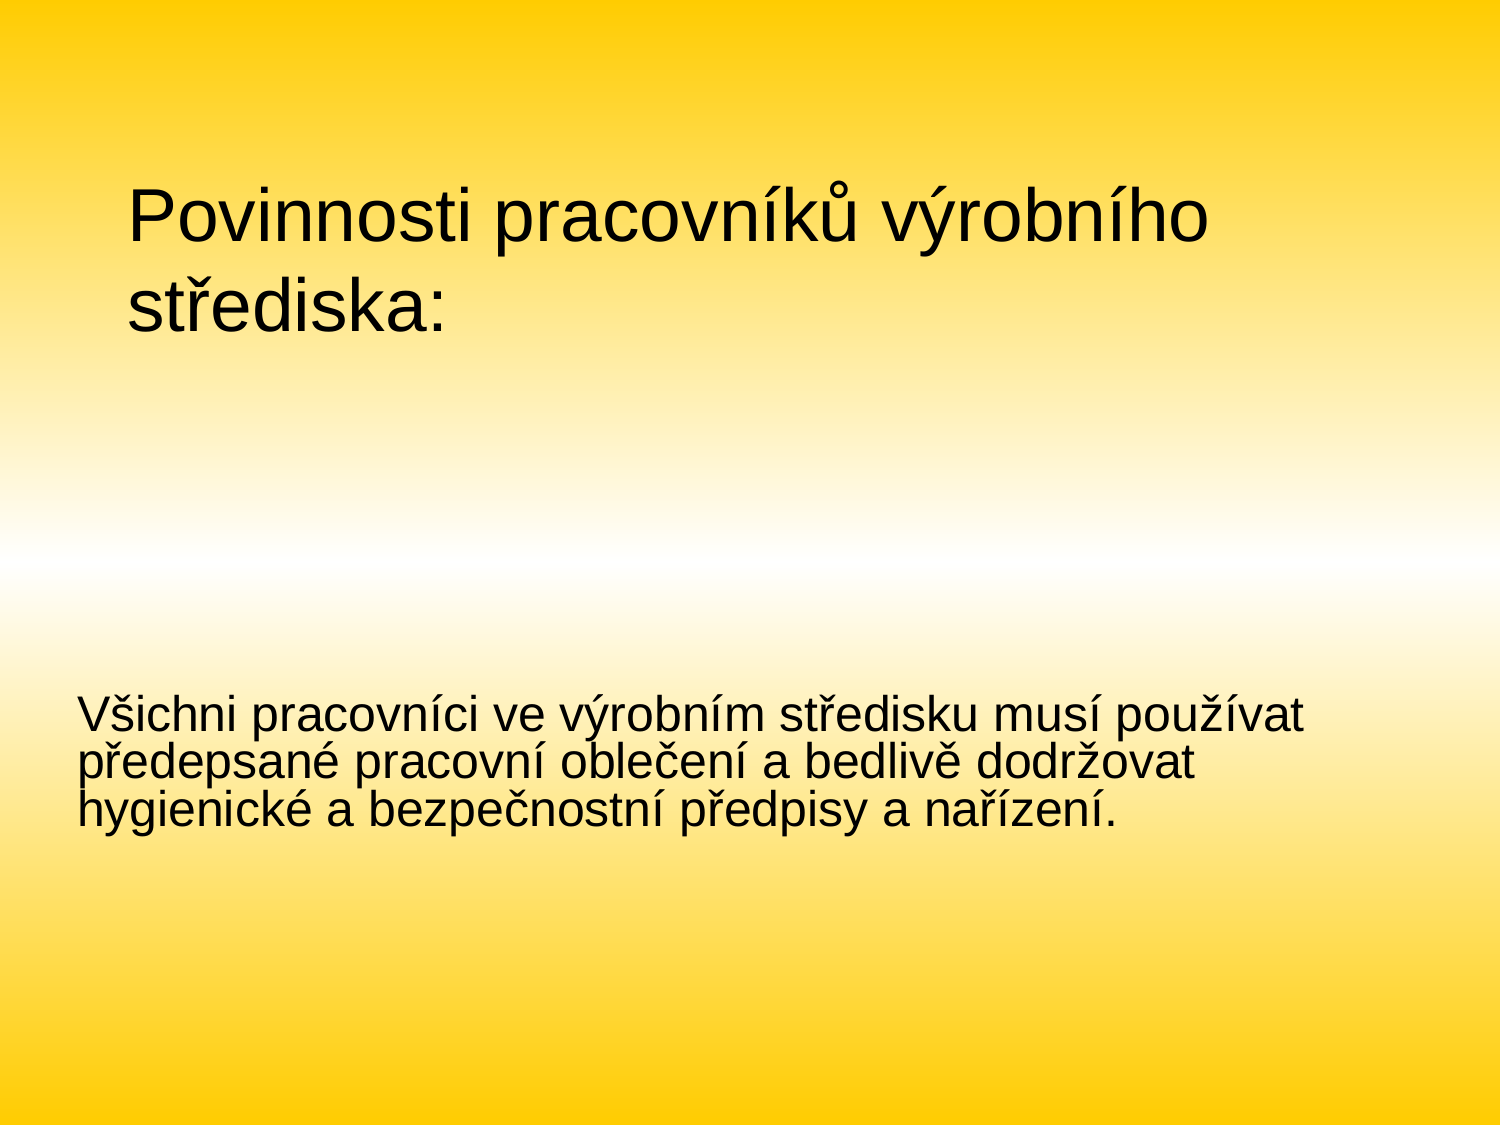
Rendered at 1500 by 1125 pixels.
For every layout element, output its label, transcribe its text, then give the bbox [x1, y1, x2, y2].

title Povinnosti pracovníků výrobního střediska: [112, 99, 1388, 413]
subtitle Všichni pracovníci ve výrobním středisku musí používat předepsané pracovní oblečení a bedlivě dodržovat hygienické a bezpečnostní předpisy a nařízení. [62, 612, 1450, 988]
